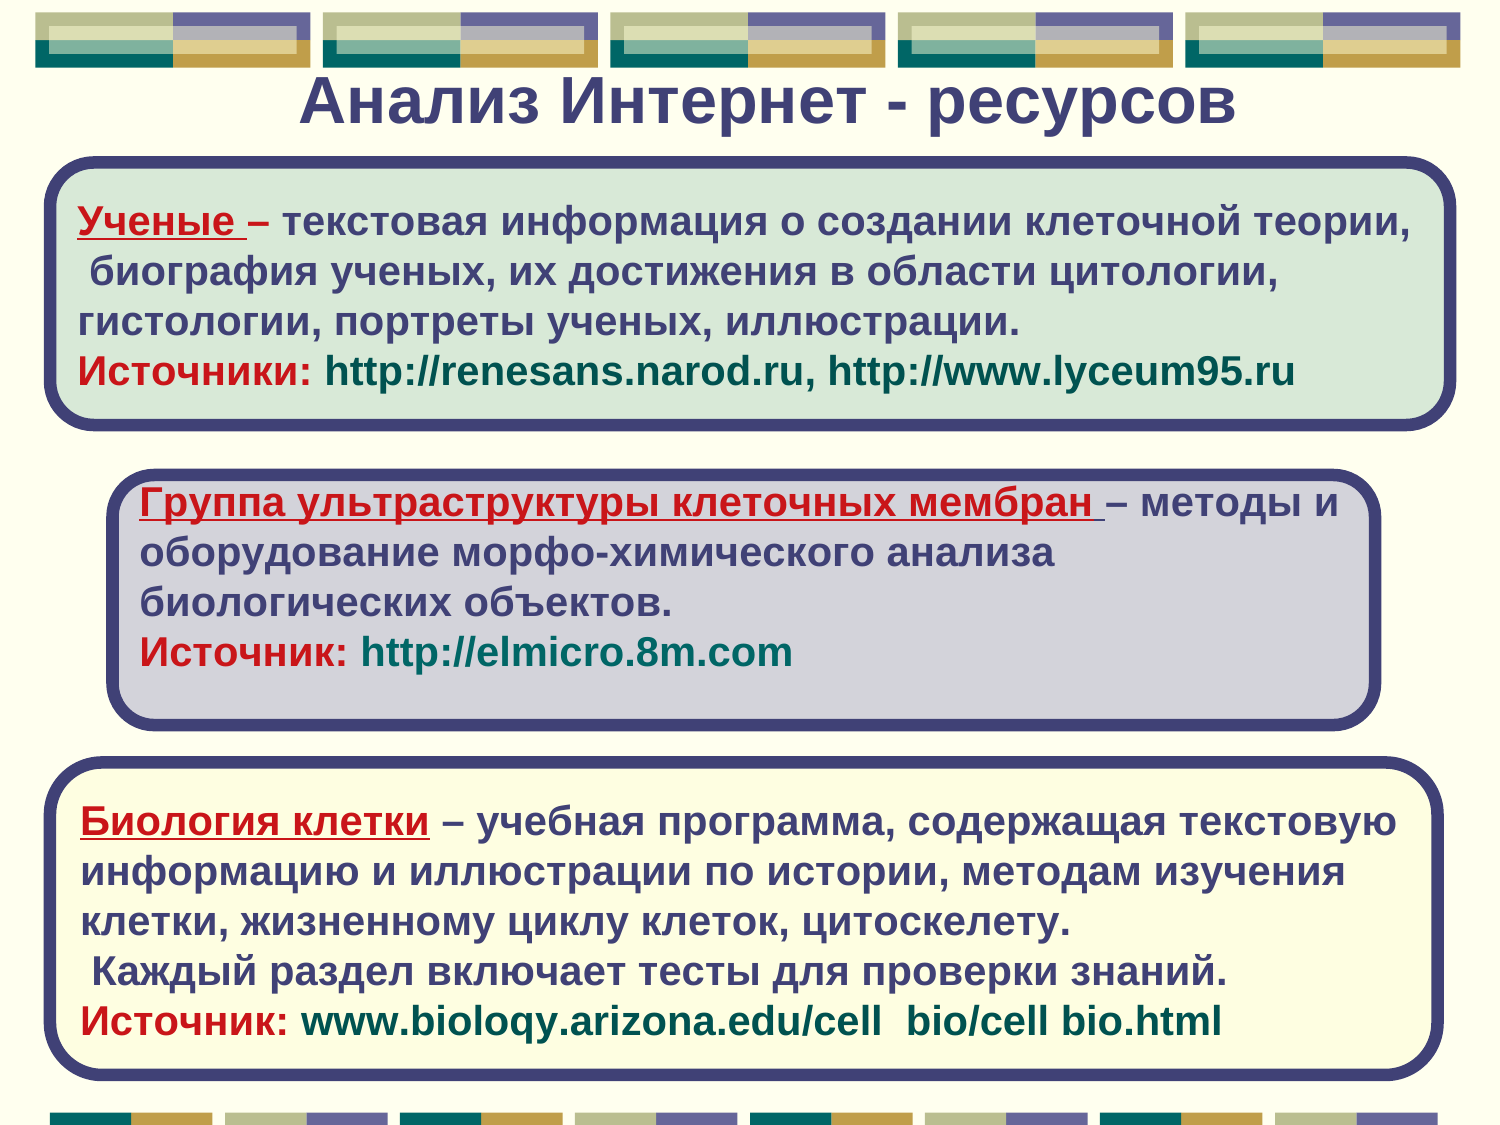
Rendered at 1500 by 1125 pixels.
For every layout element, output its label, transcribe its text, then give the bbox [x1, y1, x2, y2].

text_box Ученые – текстовая информация о создании клеточной теории, биография ученых, их достижения в области цитологии, гистологии, портреты ученых, иллюстрации. Источники: http://renesans.narod.ru, http://www.lyceum95.ru [50, 162, 1451, 426]
title Анализ Интернет - ресурсов [187, 49, 1350, 150]
text_box Группа ультраструктуры клеточных мембран – методы и оборудование морфо-химического анализа биологических объектов. Источник: http://elmicro.8m.com [112, 474, 1376, 726]
text_box Биология клетки – учебная программа, содержащая текстовую информацию и иллюстрации по истории, методам изучения клетки, жизненному циклу клеток, цитоскелету. Каждый раздел включает тесты для проверки знаний. Источник: www.bioloqy.arizona.edu/cell bio/cell bio.html [49, 762, 1438, 1075]
